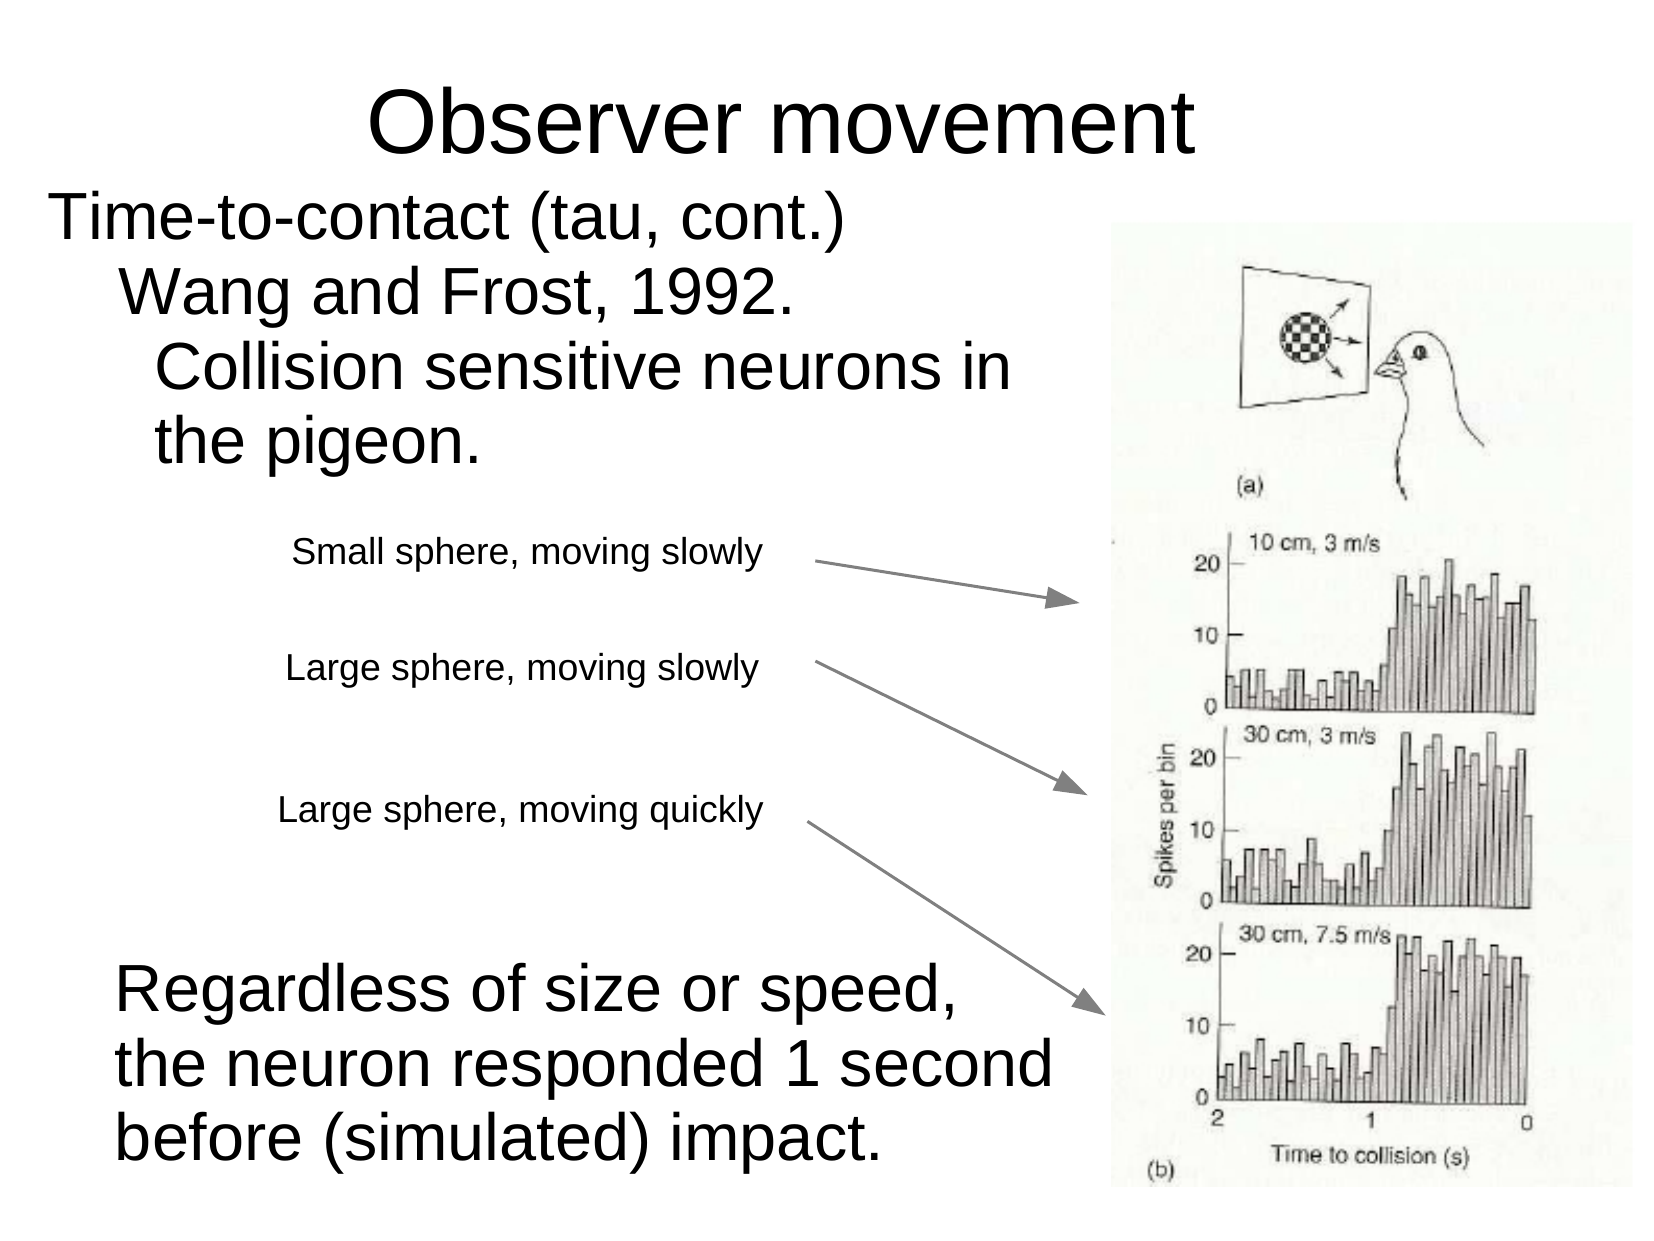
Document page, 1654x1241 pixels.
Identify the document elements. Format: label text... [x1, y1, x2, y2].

text_box Large sphere, moving slowly [270, 639, 773, 696]
text_box Time-to-contact (tau, cont.) Wang and Frost, 1992. Collision sensitive neurons in the pigeon. [47, 73, 1072, 584]
text_box Small sphere, moving slowly [276, 522, 777, 580]
title Observer movement [37, 17, 1526, 226]
text_box Large sphere, moving quickly [262, 781, 779, 839]
picture [1111, 219, 1637, 1187]
text_box Regardless of size or speed, the neuron responded 1 second before (simulated) impact. [100, 943, 1072, 1183]
